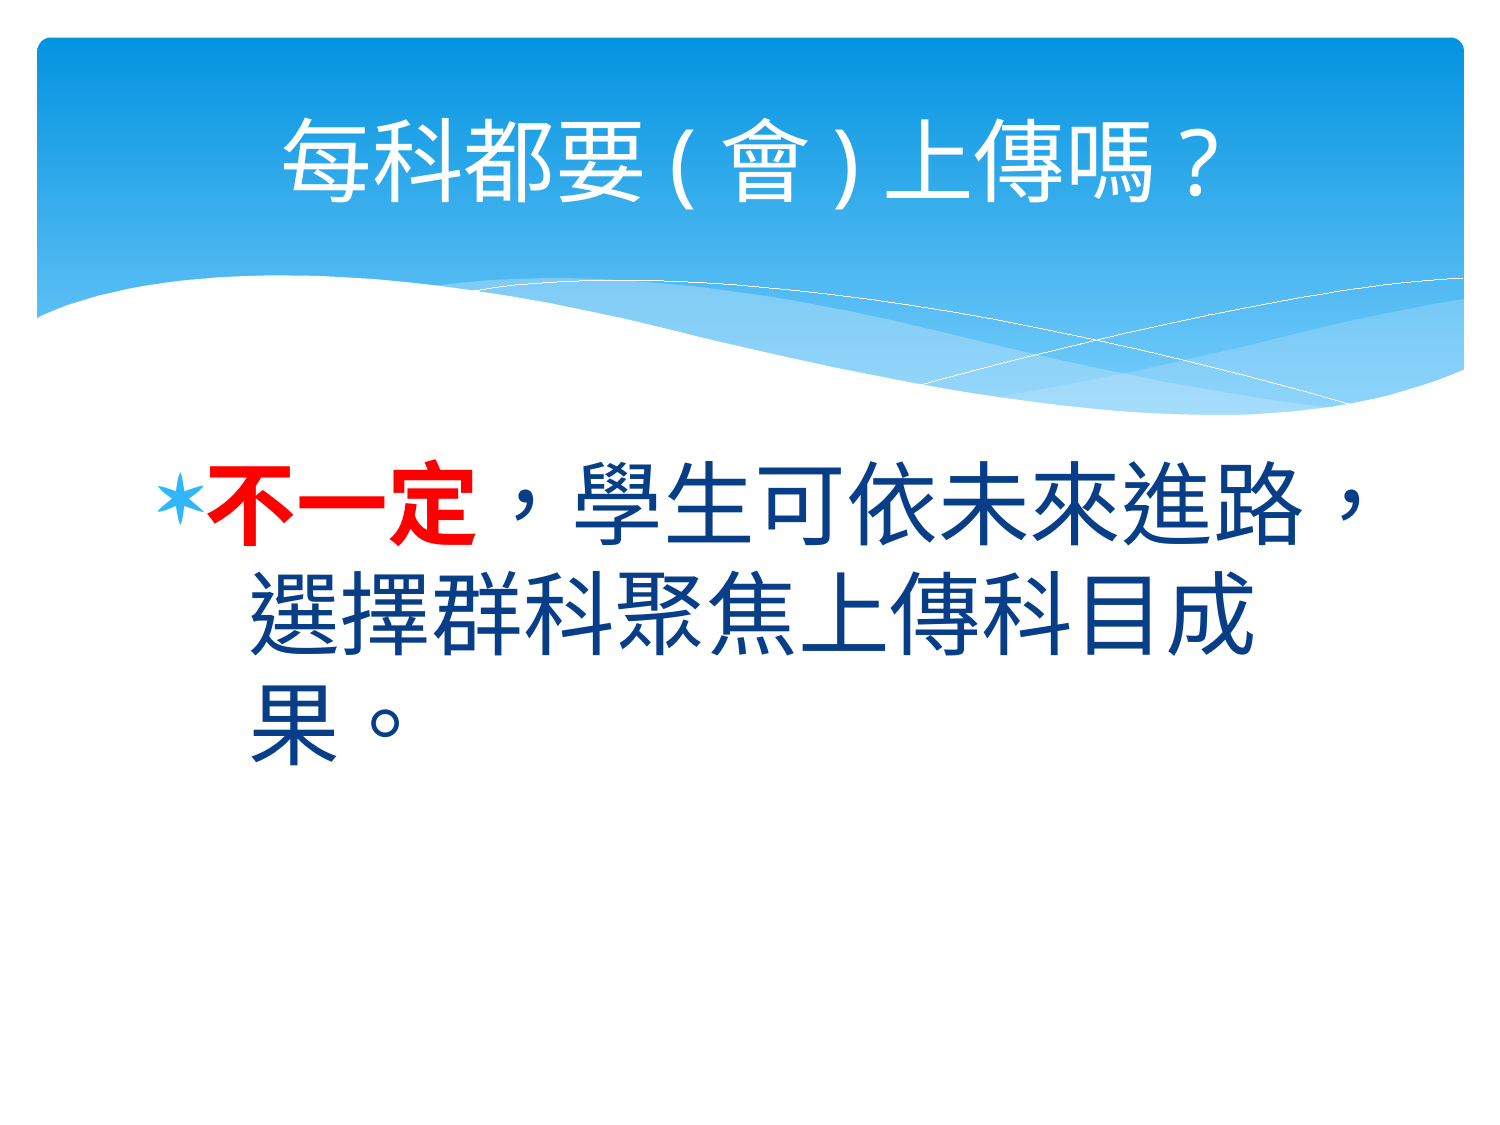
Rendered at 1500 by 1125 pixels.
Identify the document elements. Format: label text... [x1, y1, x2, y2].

title 每科都要(會)上傳嗎? [75, 55, 1426, 262]
list 不一定，學生可依未來進路，選擇群科聚焦上傳科目成果。 [143, 438, 1359, 1005]
